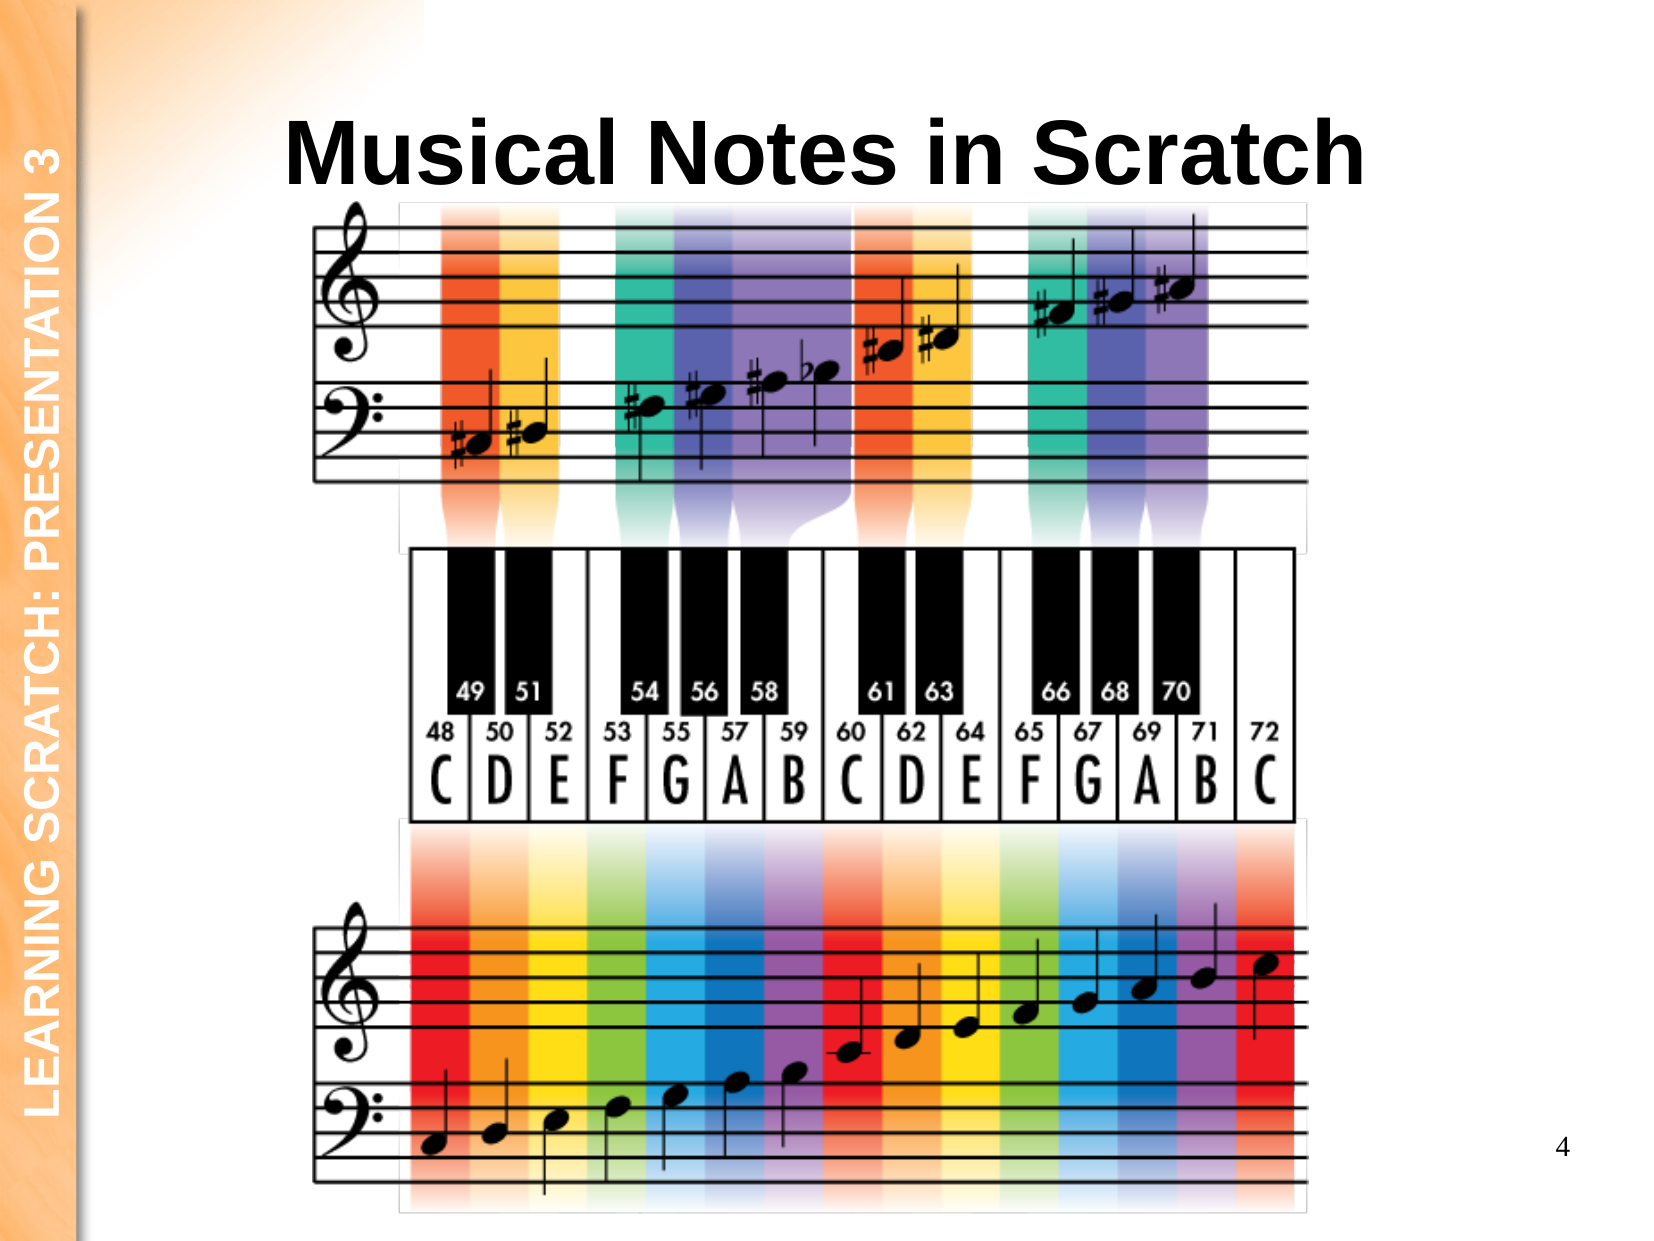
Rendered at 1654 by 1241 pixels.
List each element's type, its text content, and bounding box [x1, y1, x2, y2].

picture [0, 0, 1309, 1241]
title Musical Notes in Scratch [82, 56, 1571, 250]
